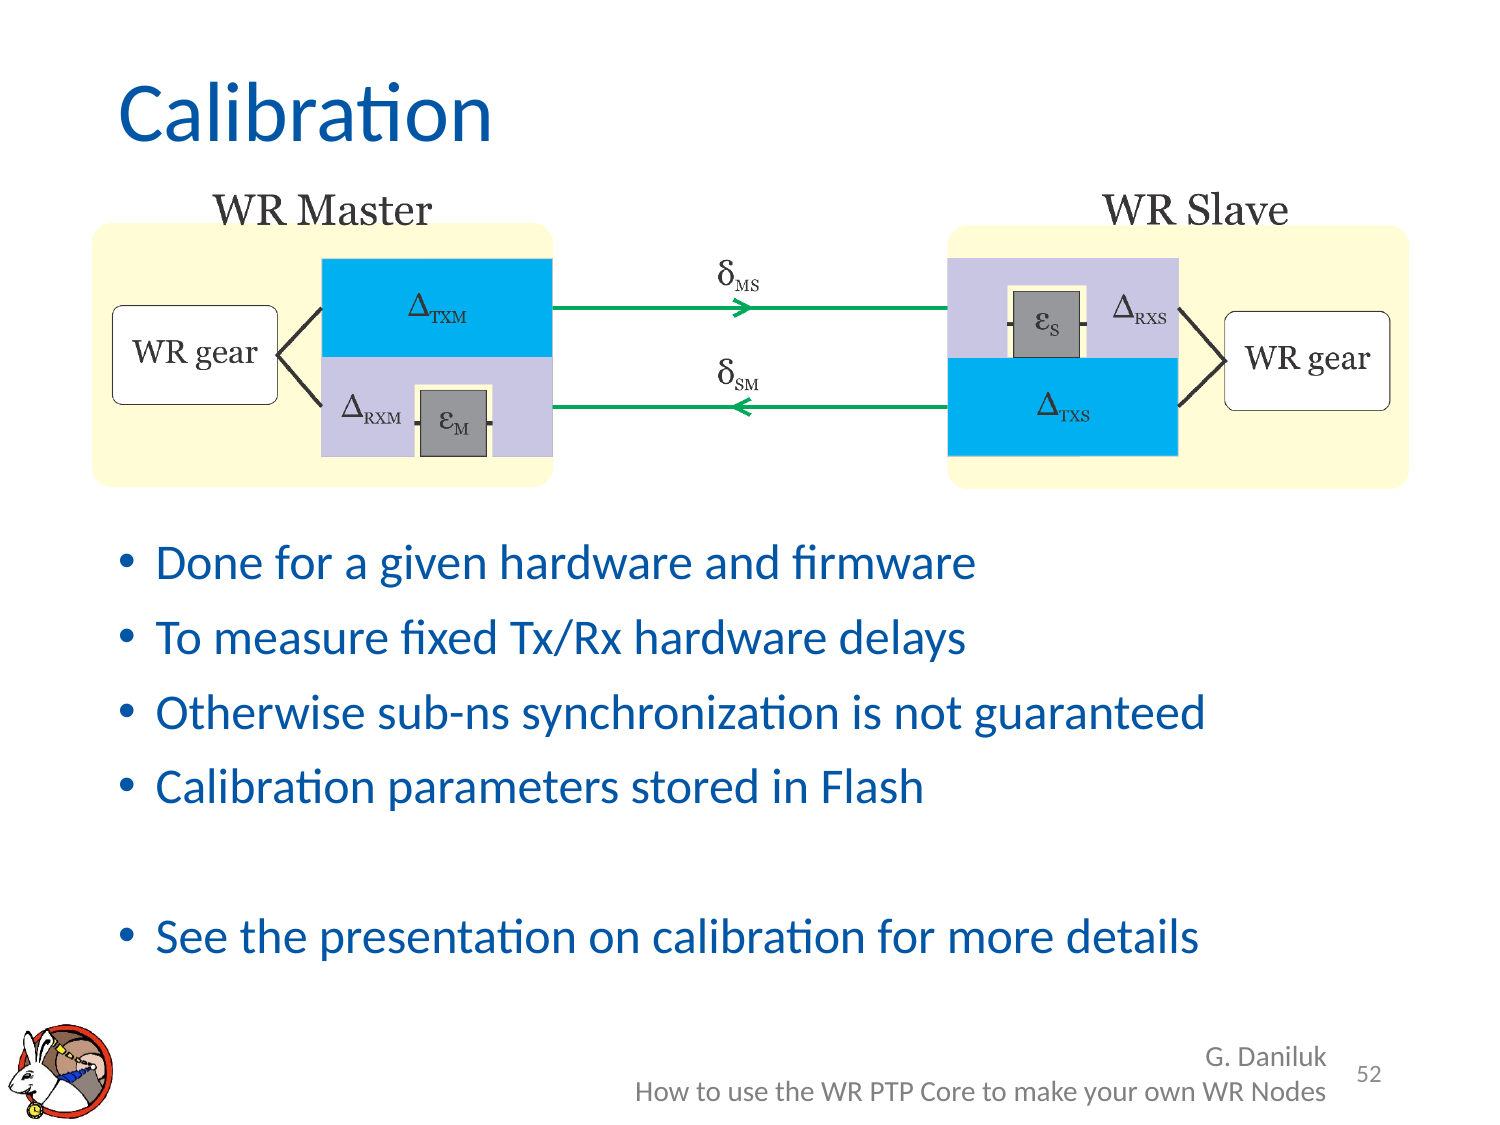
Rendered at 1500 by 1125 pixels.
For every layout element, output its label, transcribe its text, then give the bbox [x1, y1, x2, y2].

text_box G. Daniluk How to use the WR PTP Core to make your own WR Nodes [112, 1029, 1342, 1115]
list Done for a given hardware and firmware To measure fixed Tx/Rx hardware delays Otherwise sub-ns synchronization is not guaranteed Calibration parameters stored in Flash See the presentation on calibration for more details [103, 528, 1397, 1014]
slide_number <number> [1342, 1042, 1397, 1103]
picture [7, 1024, 113, 1121]
picture [73, 173, 1427, 507]
title Calibration [103, 59, 1397, 169]
